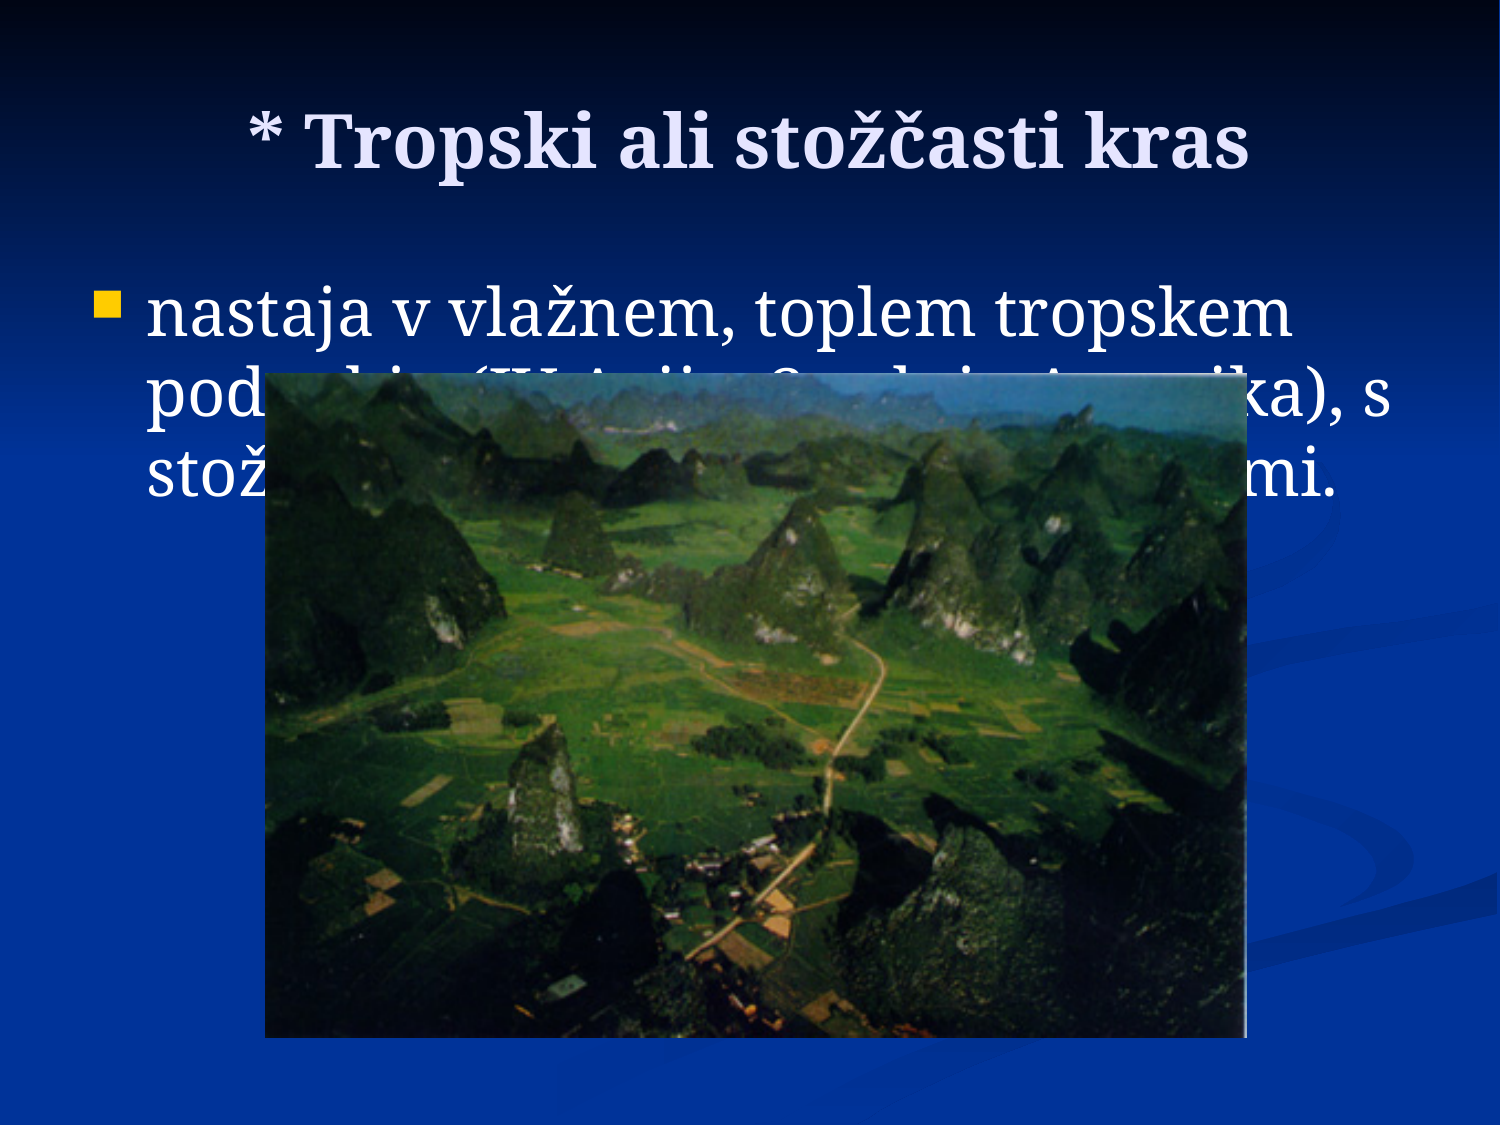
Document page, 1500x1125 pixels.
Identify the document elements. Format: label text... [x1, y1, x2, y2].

list nastaja v vlažnem, toplem tropskem podnebju (JV Azija, Srednja Amerika), s stožci in stolpi kot tipičnimi oblikami. [75, 262, 1425, 1005]
title * Tropski ali stožčasti kras [75, 45, 1425, 233]
picture [265, 373, 1247, 1039]
